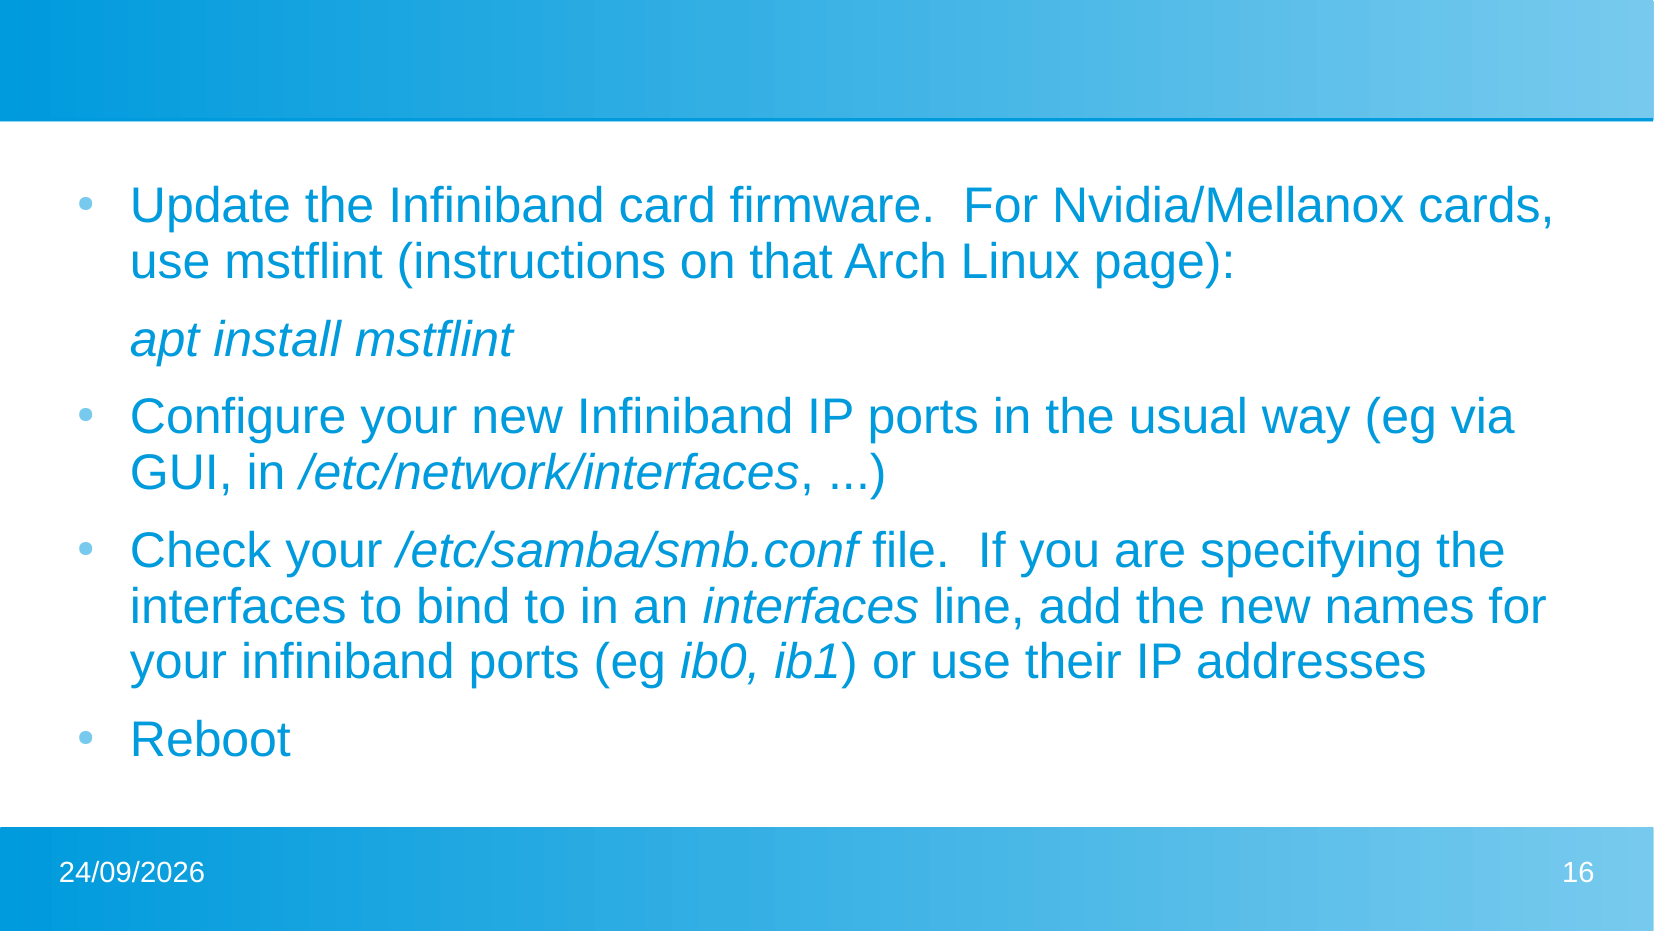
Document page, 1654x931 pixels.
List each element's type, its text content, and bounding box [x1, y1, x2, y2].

list Update the Infiniband card firmware. For Nvidia/Mellanox cards, use mstflint (instructions on that Arch Linux page): apt install mstflint Configure your new Infiniband IP ports in the usual way (eg via GUI, in /etc/network/interfaces, ...) Check your /etc/samba/smb.conf file. If you are specifying the interfaces to bind to in an interfaces line, add the new names for your infiniband ports (eg ib0, ib1) or use their IP addresses Reboot [59, 177, 1595, 768]
